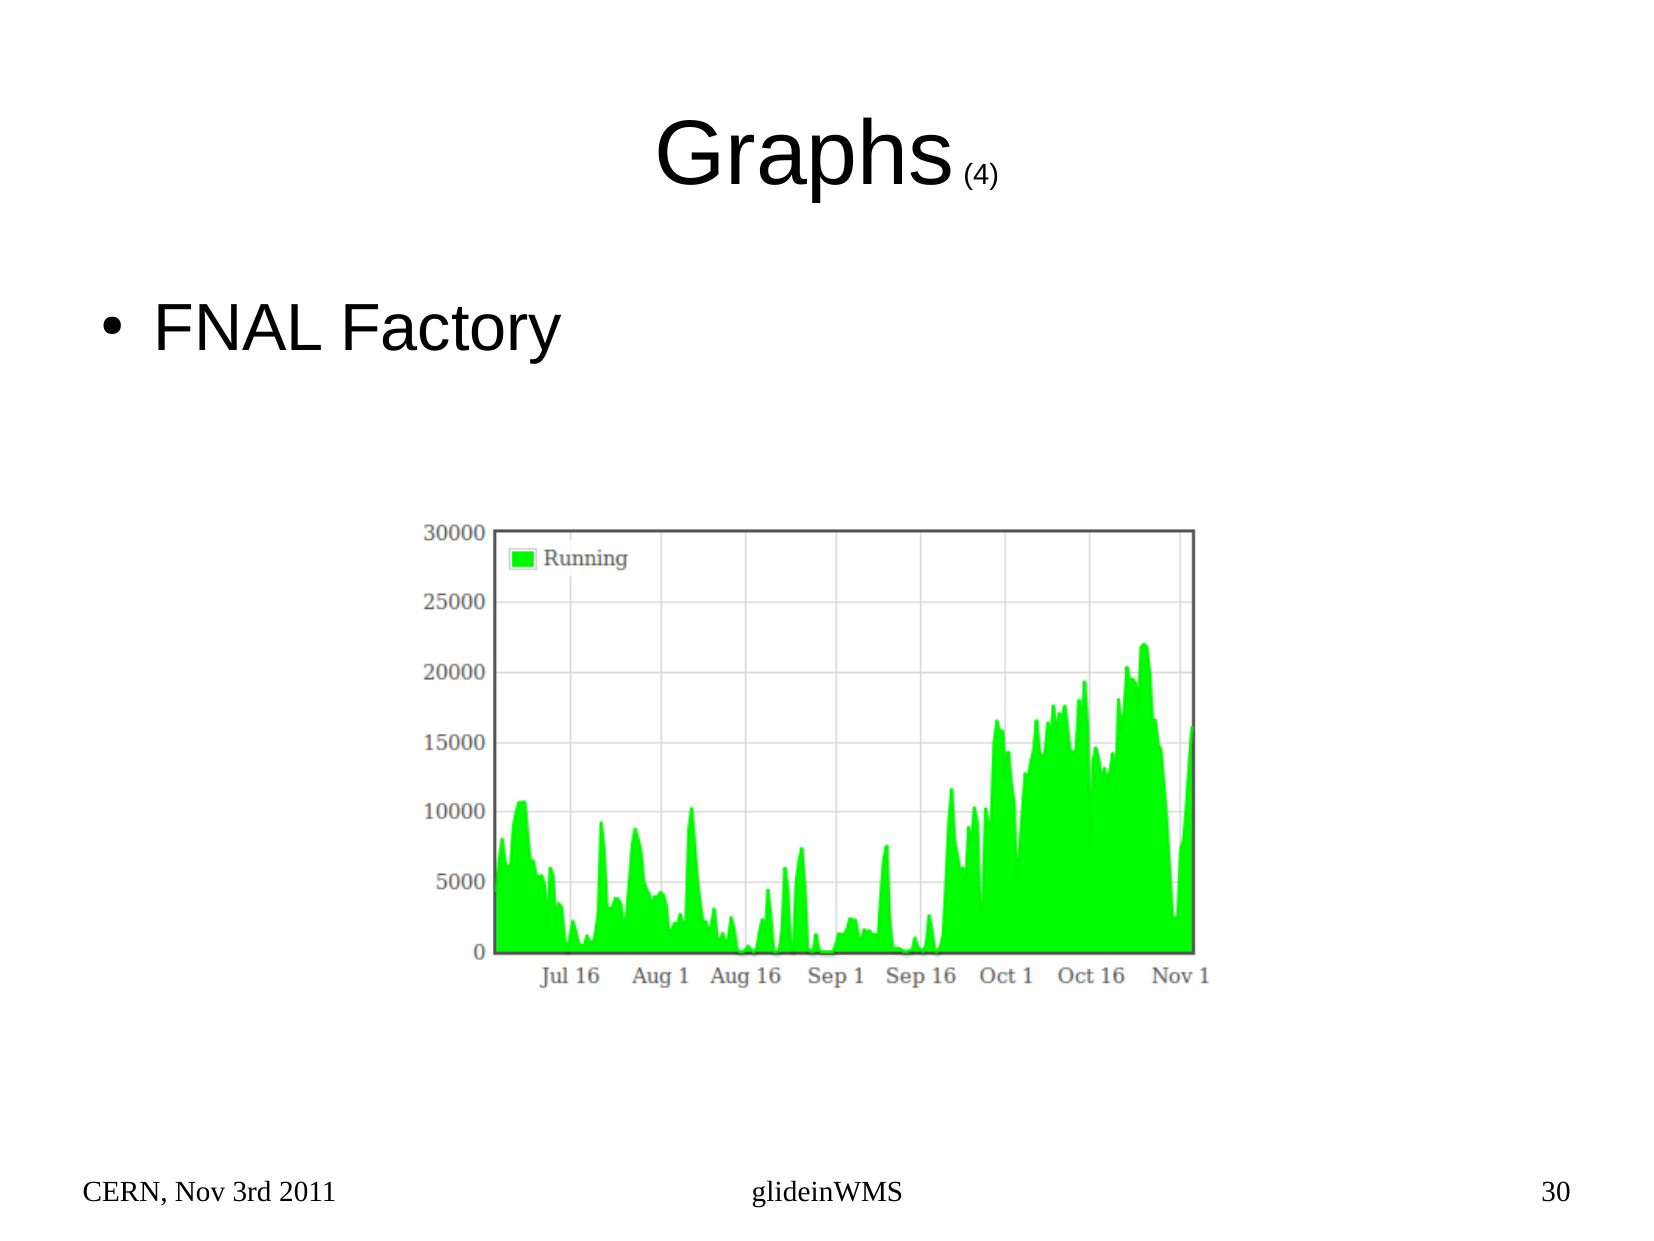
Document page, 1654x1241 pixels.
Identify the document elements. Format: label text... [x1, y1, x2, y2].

list FNAL Factory [82, 290, 1571, 1109]
picture [420, 514, 1211, 999]
title Graphs (4) [82, 56, 1571, 250]
